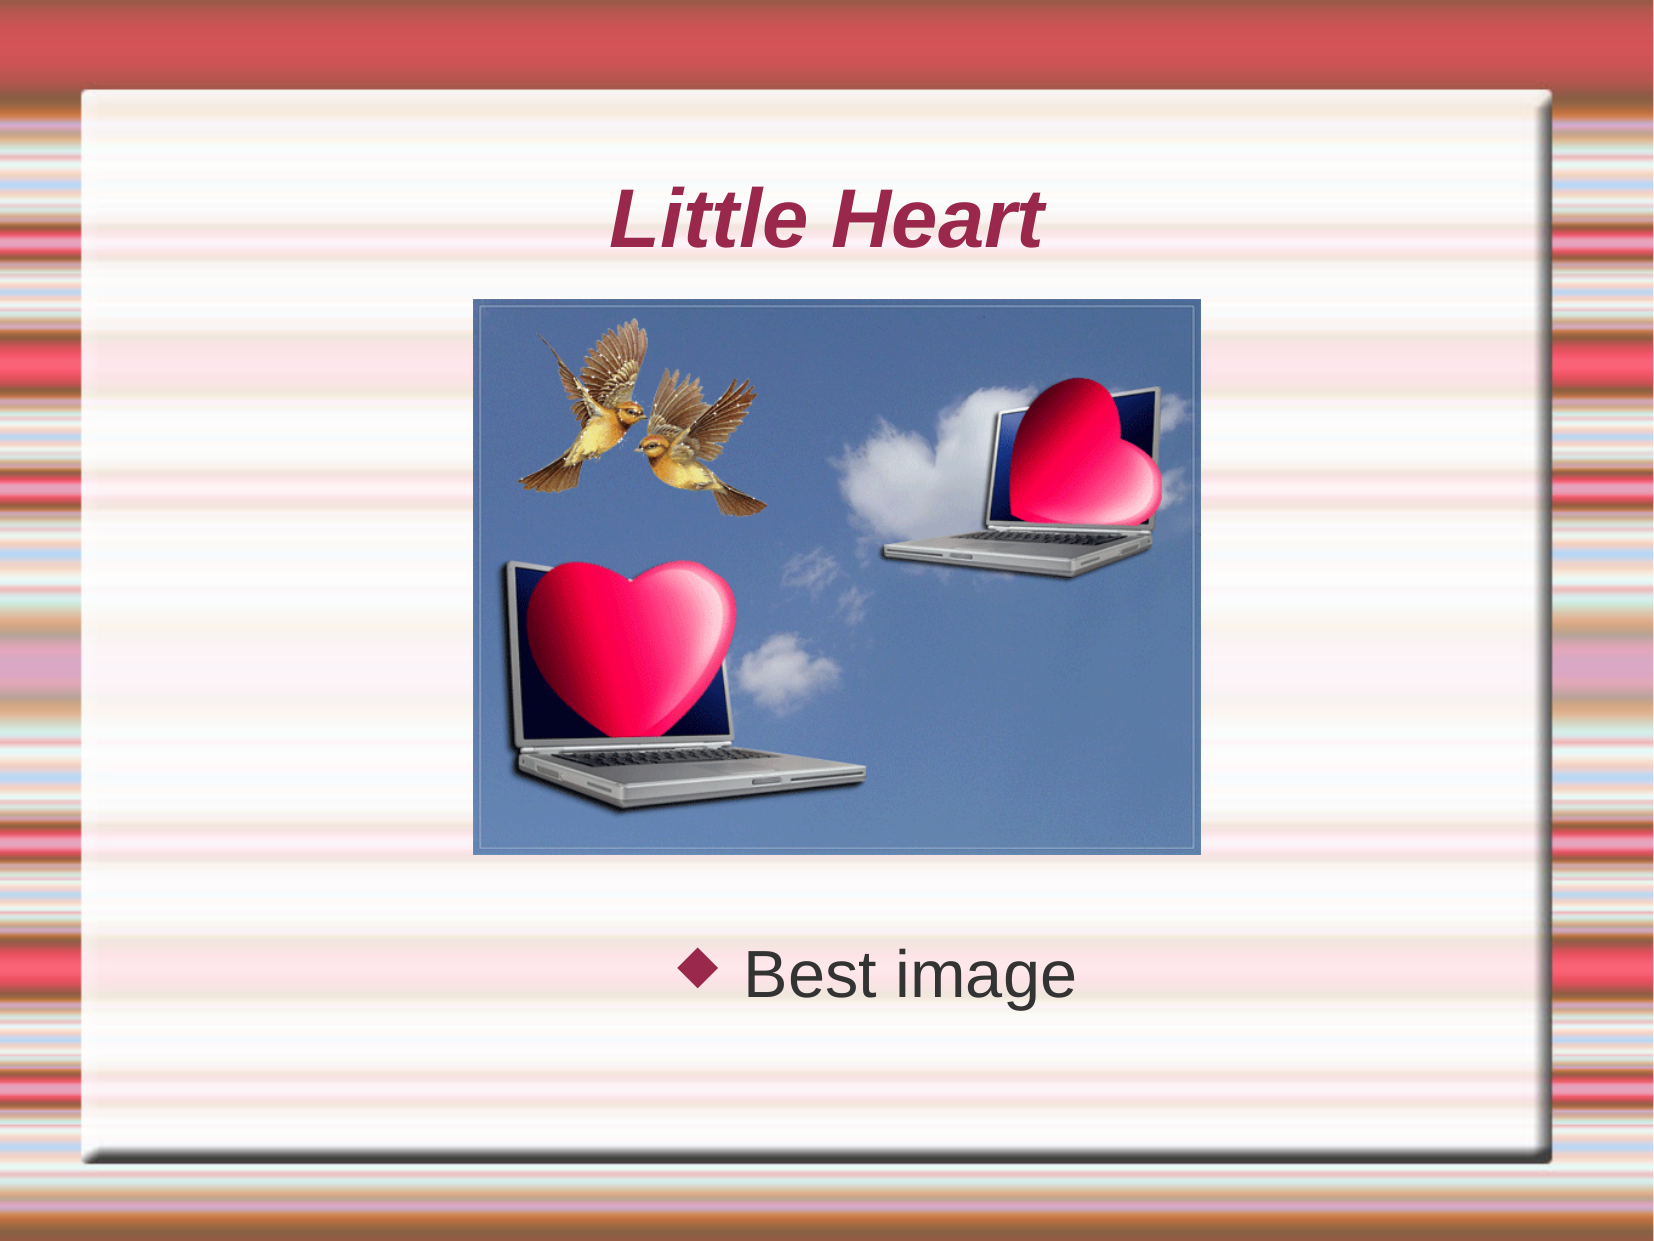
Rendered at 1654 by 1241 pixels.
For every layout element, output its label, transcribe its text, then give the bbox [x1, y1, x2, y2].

picture [0, 0, 1654, 1241]
list Best image [661, 937, 1388, 1241]
title Little Heart [121, 114, 1534, 322]
